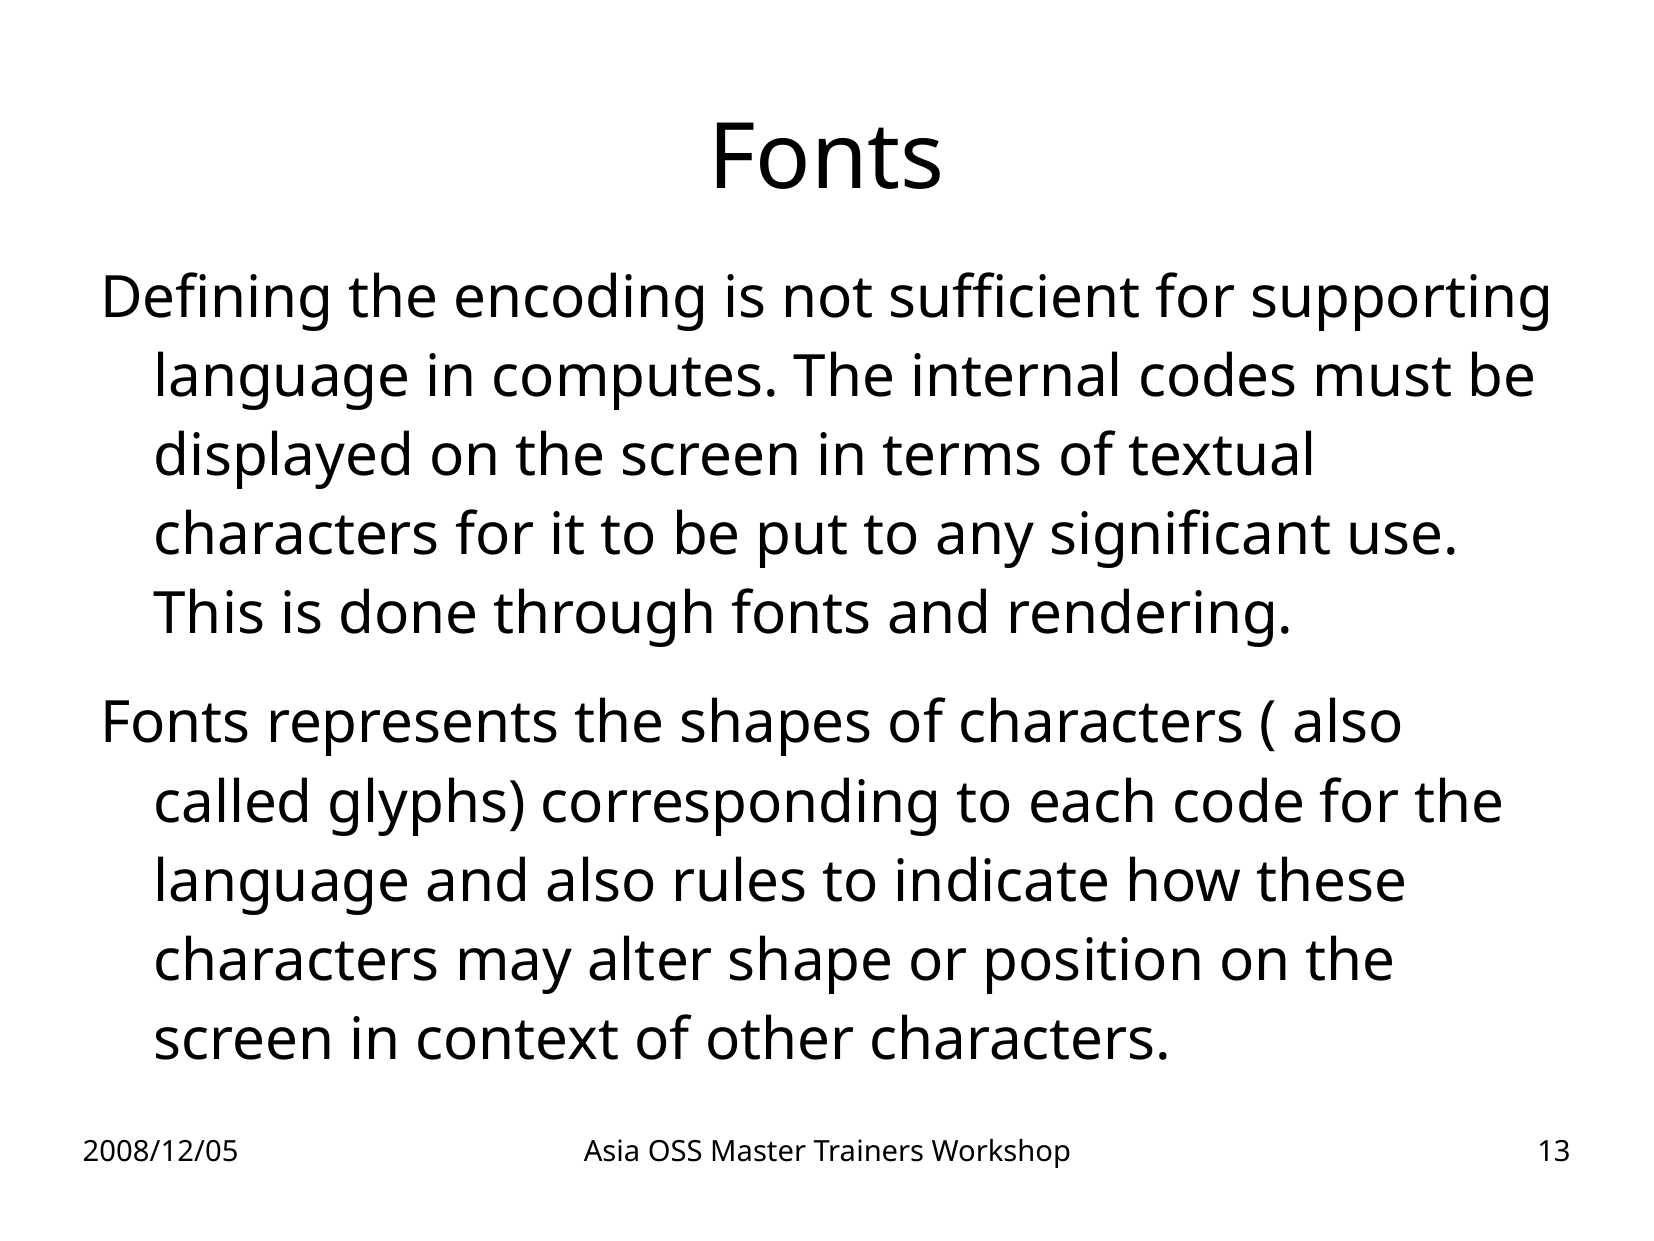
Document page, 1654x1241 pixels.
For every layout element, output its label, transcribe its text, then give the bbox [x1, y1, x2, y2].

list Defining the encoding is not sufficient for supporting language in computes. The internal codes must be displayed on the screen in terms of textual characters for it to be put to any significant use. This is done through fonts and rendering. Fonts represents the shapes of characters ( also called glyphs) corresponding to each code for the language and also rules to indicate how these characters may alter shape or position on the screen in context of other characters. [82, 254, 1571, 1059]
title Fonts [82, 49, 1571, 254]
